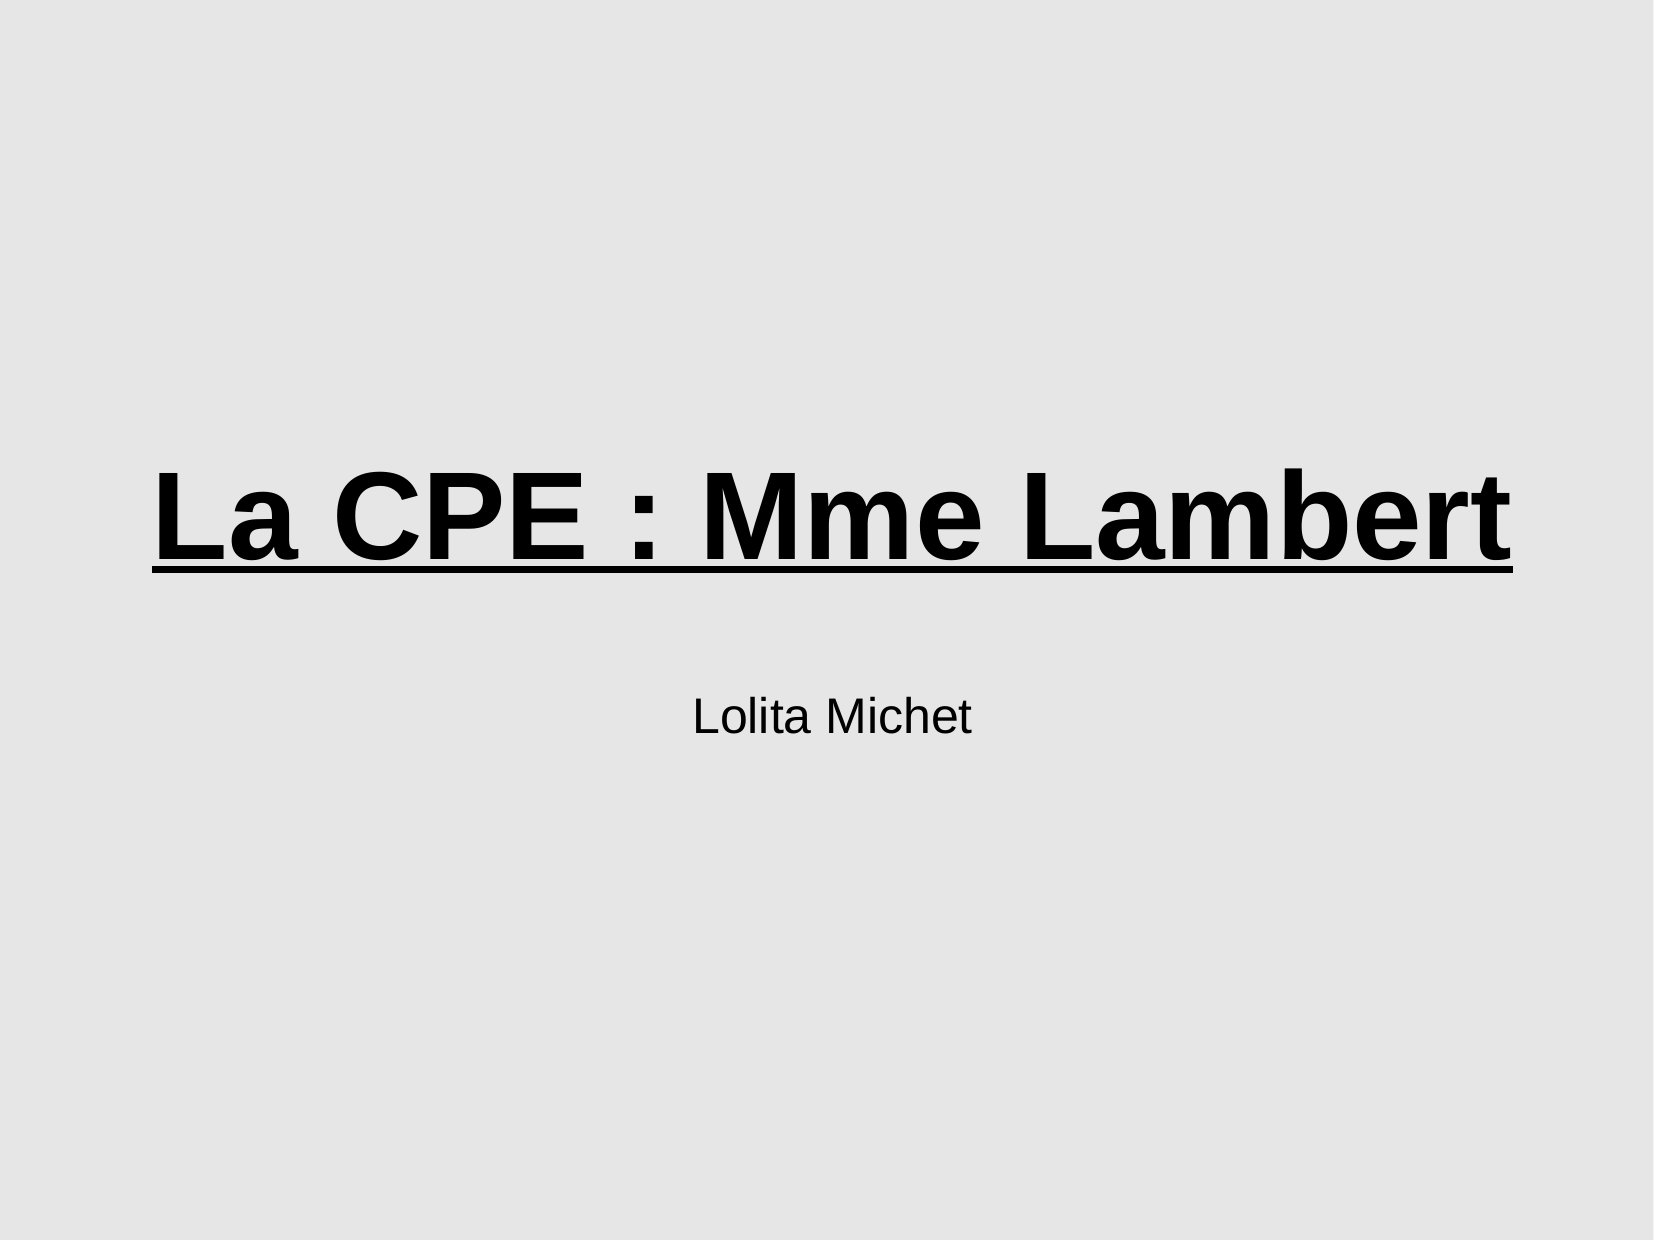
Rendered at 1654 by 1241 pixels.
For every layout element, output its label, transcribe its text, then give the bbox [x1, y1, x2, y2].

title La CPE : Mme Lambert Lolita Michet [88, 446, 1577, 745]
